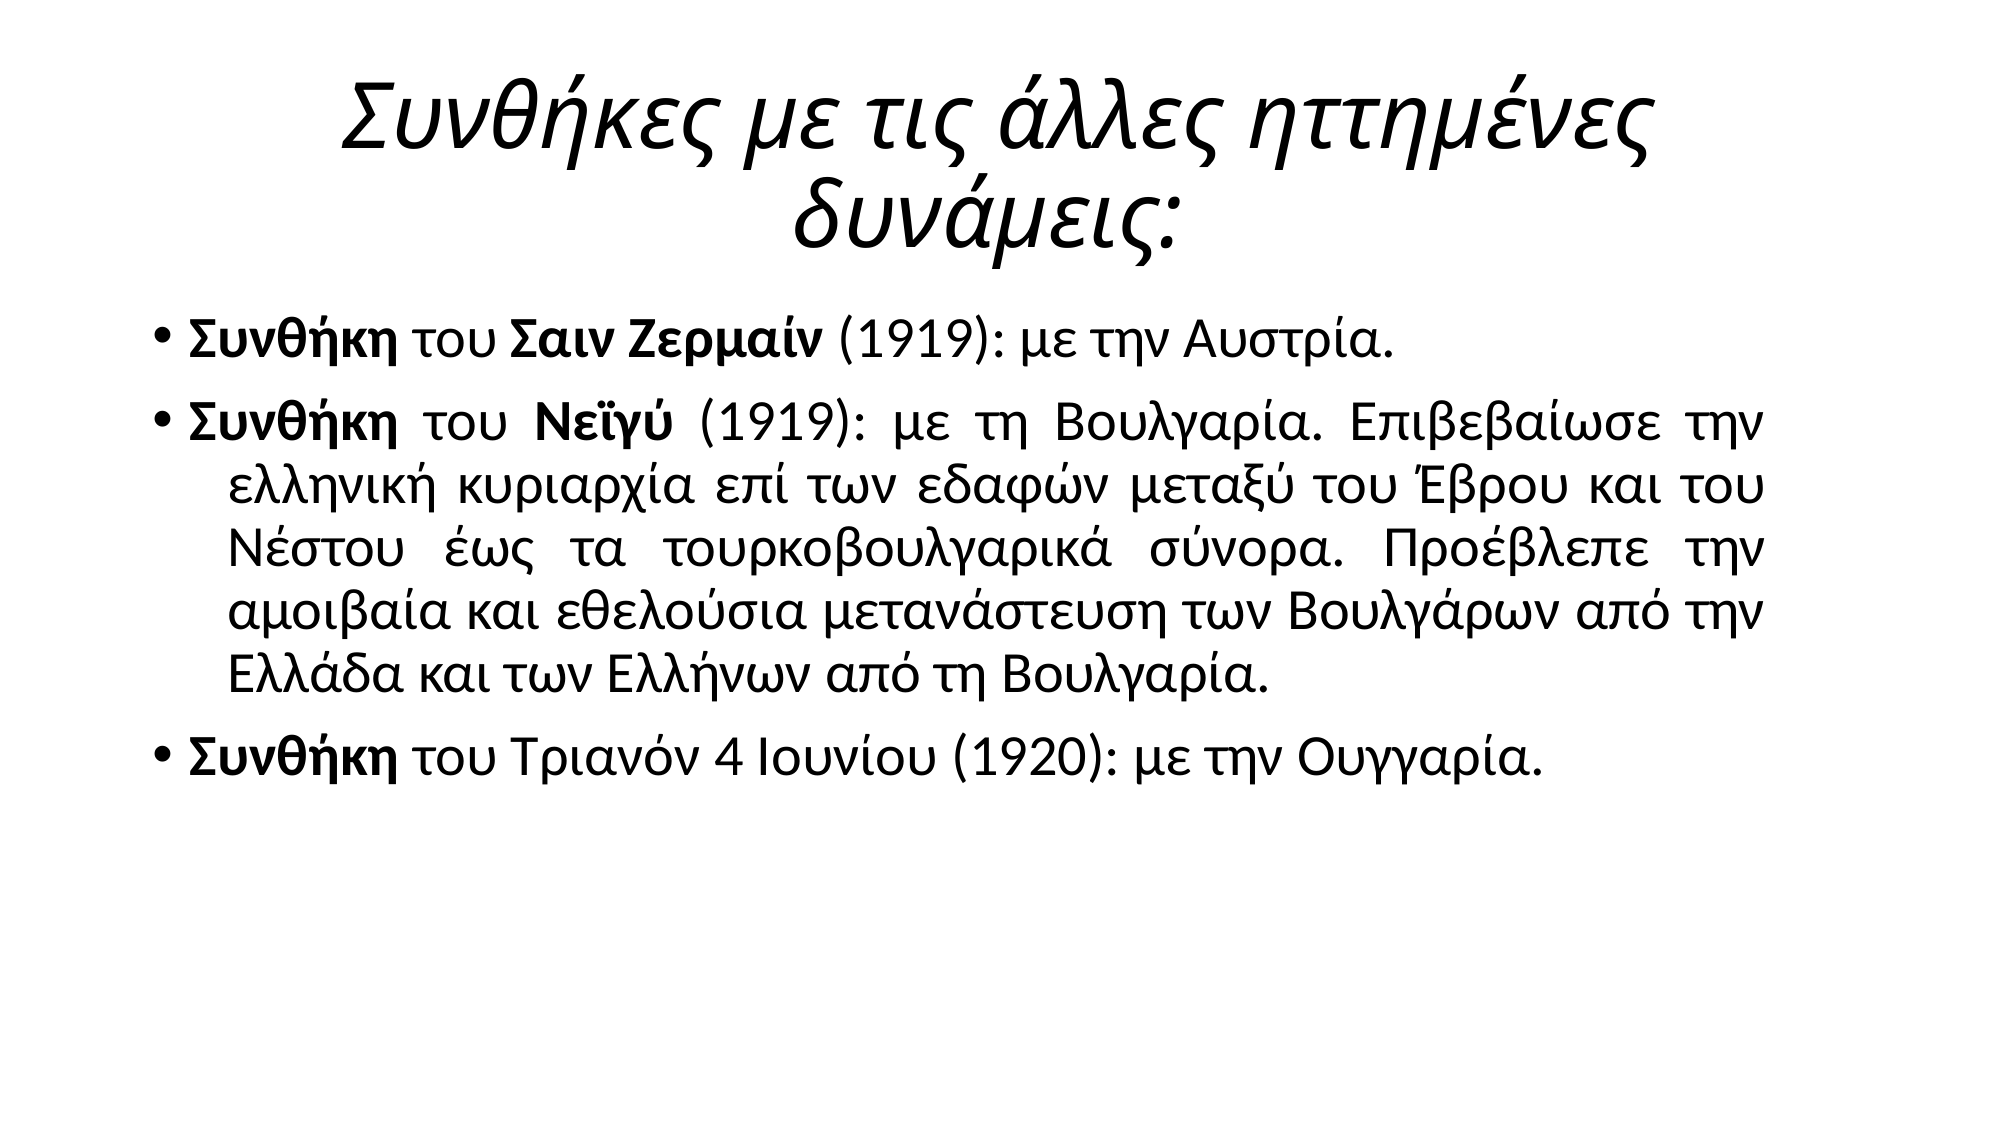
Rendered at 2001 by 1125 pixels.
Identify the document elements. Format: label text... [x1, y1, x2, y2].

list Συνθήκη του Σαιν Ζερμαίν (1919): με την Αυστρία. Συνθήκη του Νεϊγύ (1919): με τη Βουλγαρία. Επιβεβαίωσε την ελληνική κυριαρχία επί των εδαφών μεταξύ του Έβρου και του Νέστου έως τα τουρκοβουλγαρικά σύνορα. Προέβλεπε την αμοιβαία και εθελούσια μετανάστευση των Βουλγάρων από την Ελλάδα και των Ελλήνων από τη Βουλγαρία. Συνθήκη του Τριανόν 4 Ιουνίου (1920): με την Ουγγαρία. [137, 299, 1863, 1014]
title Συνθήκες με τις άλλες ηττημένες δυνάμεις: [137, 59, 1863, 278]
